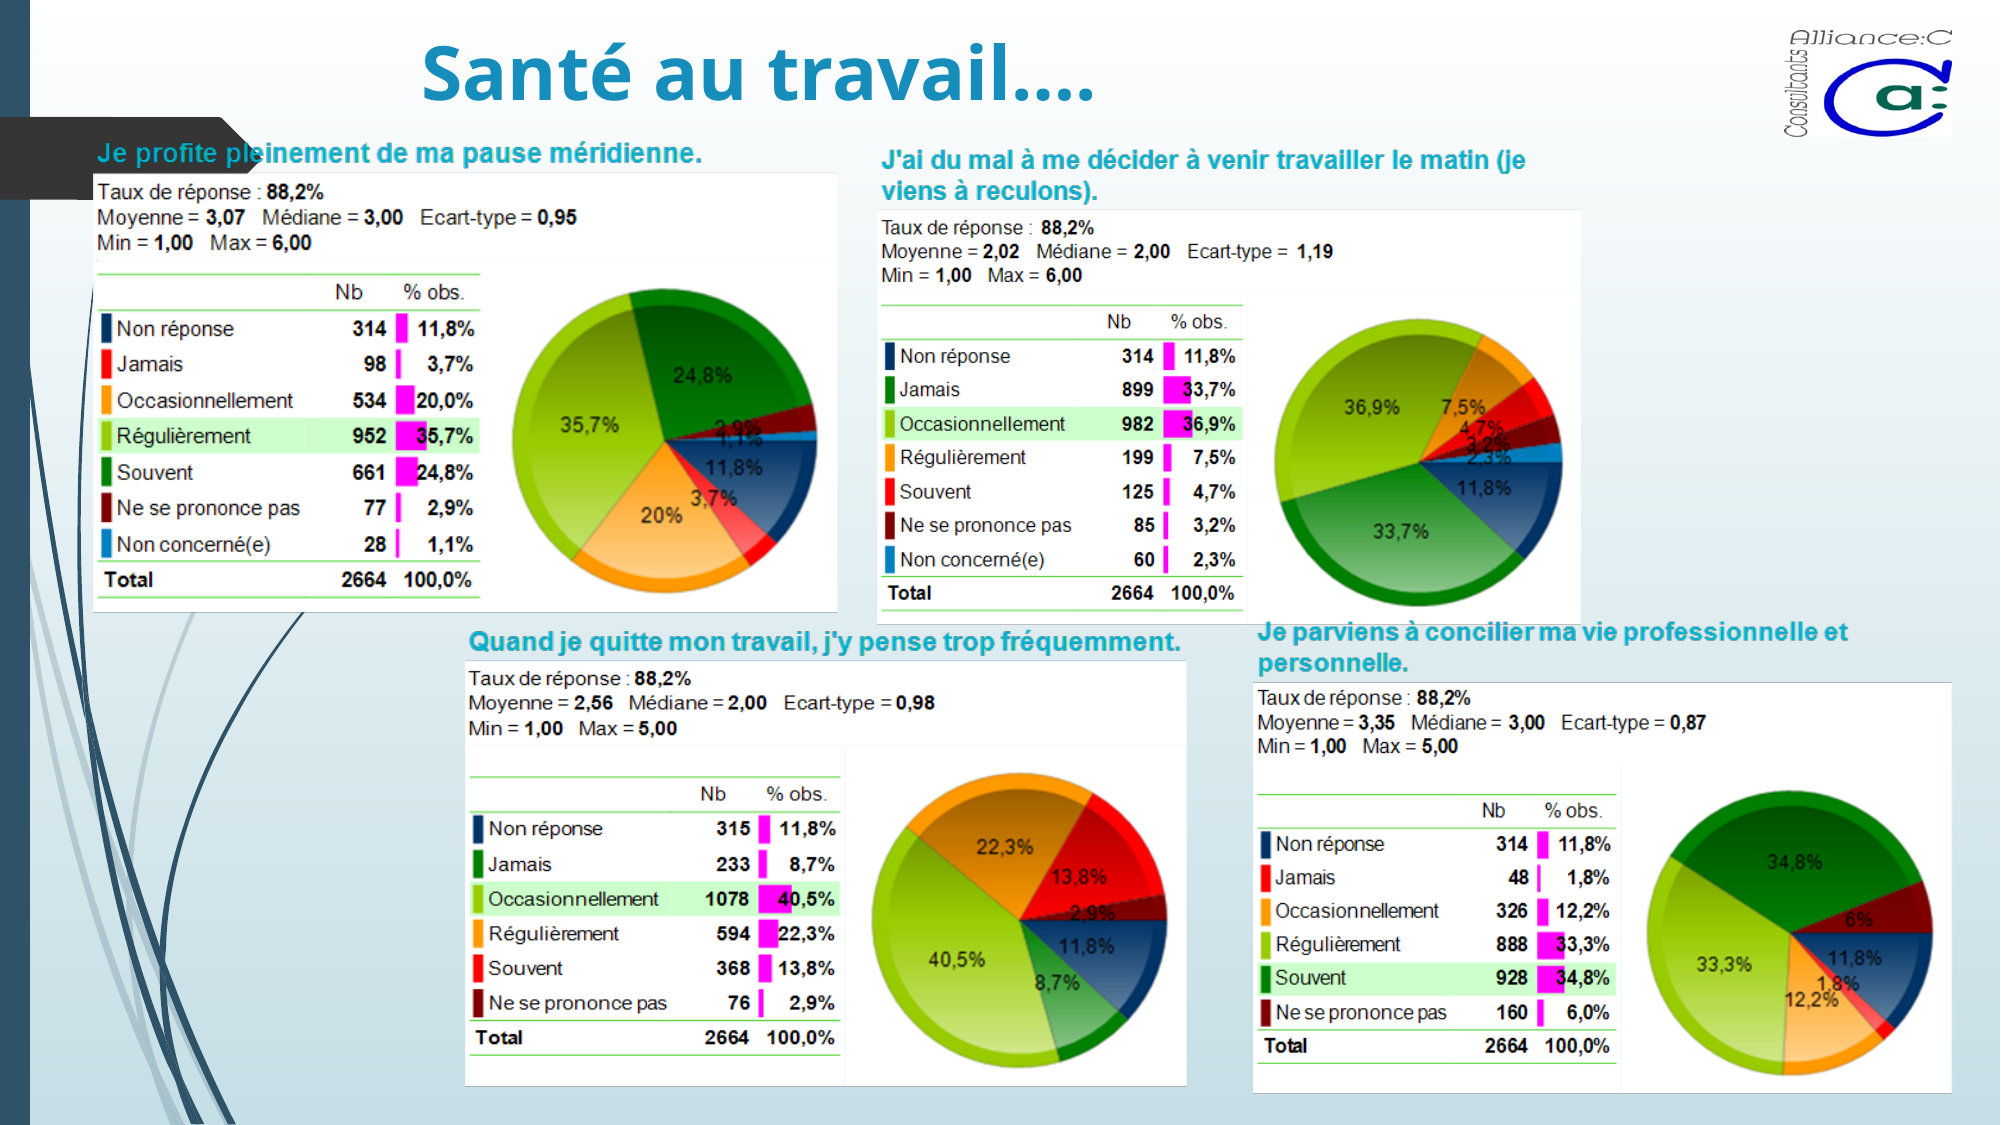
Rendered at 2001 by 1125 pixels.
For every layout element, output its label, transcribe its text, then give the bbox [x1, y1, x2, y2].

picture [93, 136, 839, 614]
picture [1784, 30, 1952, 137]
title Santé au travail…. [406, 18, 1869, 229]
picture [465, 144, 1953, 1096]
